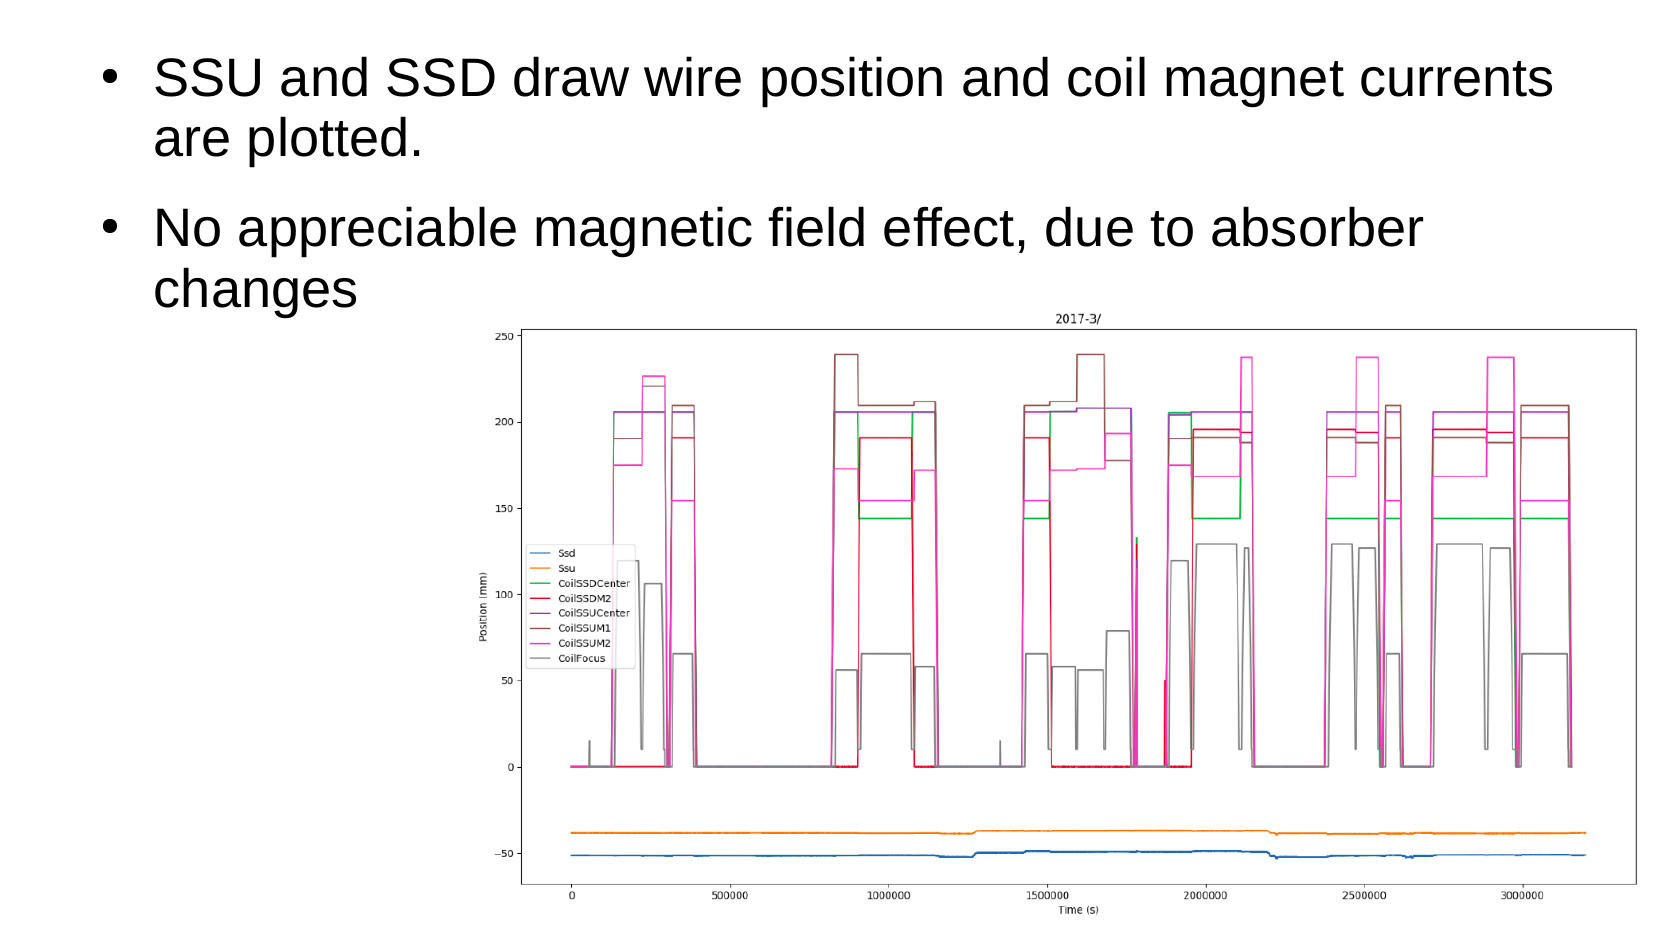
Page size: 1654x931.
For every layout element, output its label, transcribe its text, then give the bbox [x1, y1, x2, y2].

picture [442, 303, 1654, 922]
list SSU and SSD draw wire position and coil magnet currents are plotted. No appreciable magnetic field effect, due to absorber changes [82, 47, 1571, 758]
